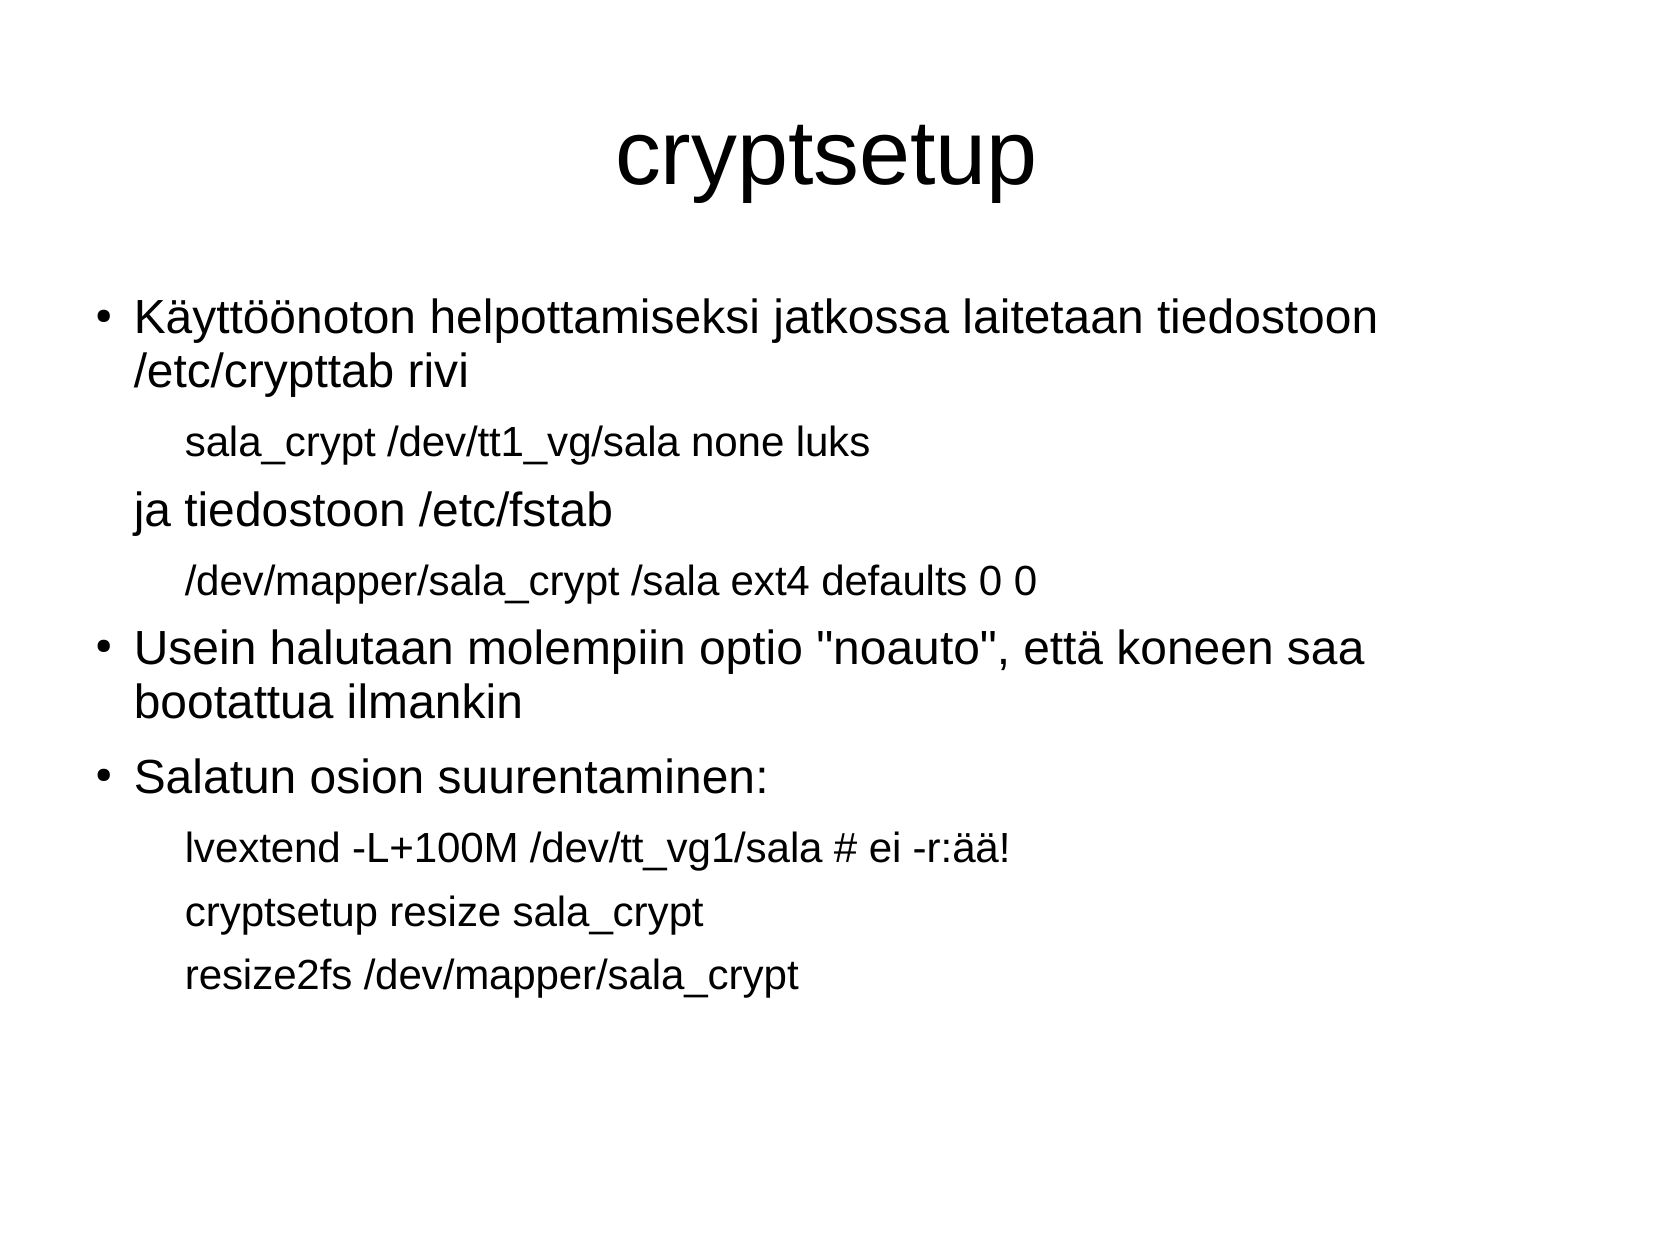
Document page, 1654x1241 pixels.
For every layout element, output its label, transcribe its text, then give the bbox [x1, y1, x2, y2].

list Käyttöönoton helpottamiseksi jatkossa laitetaan tiedostoon /etc/crypttab rivi sala_crypt /dev/tt1_vg/sala none luks ja tiedostoon /etc/fstab /dev/mapper/sala_crypt /sala ext4 defaults 0 0 Usein halutaan molempiin optio "noauto", että koneen saa bootattua ilmankin Salatun osion suurentaminen: lvextend -L+100M /dev/tt_vg1/sala # ei -r:ää! cryptsetup resize sala_crypt resize2fs /dev/mapper/sala_crypt [82, 290, 1571, 1010]
title cryptsetup [82, 49, 1571, 257]
